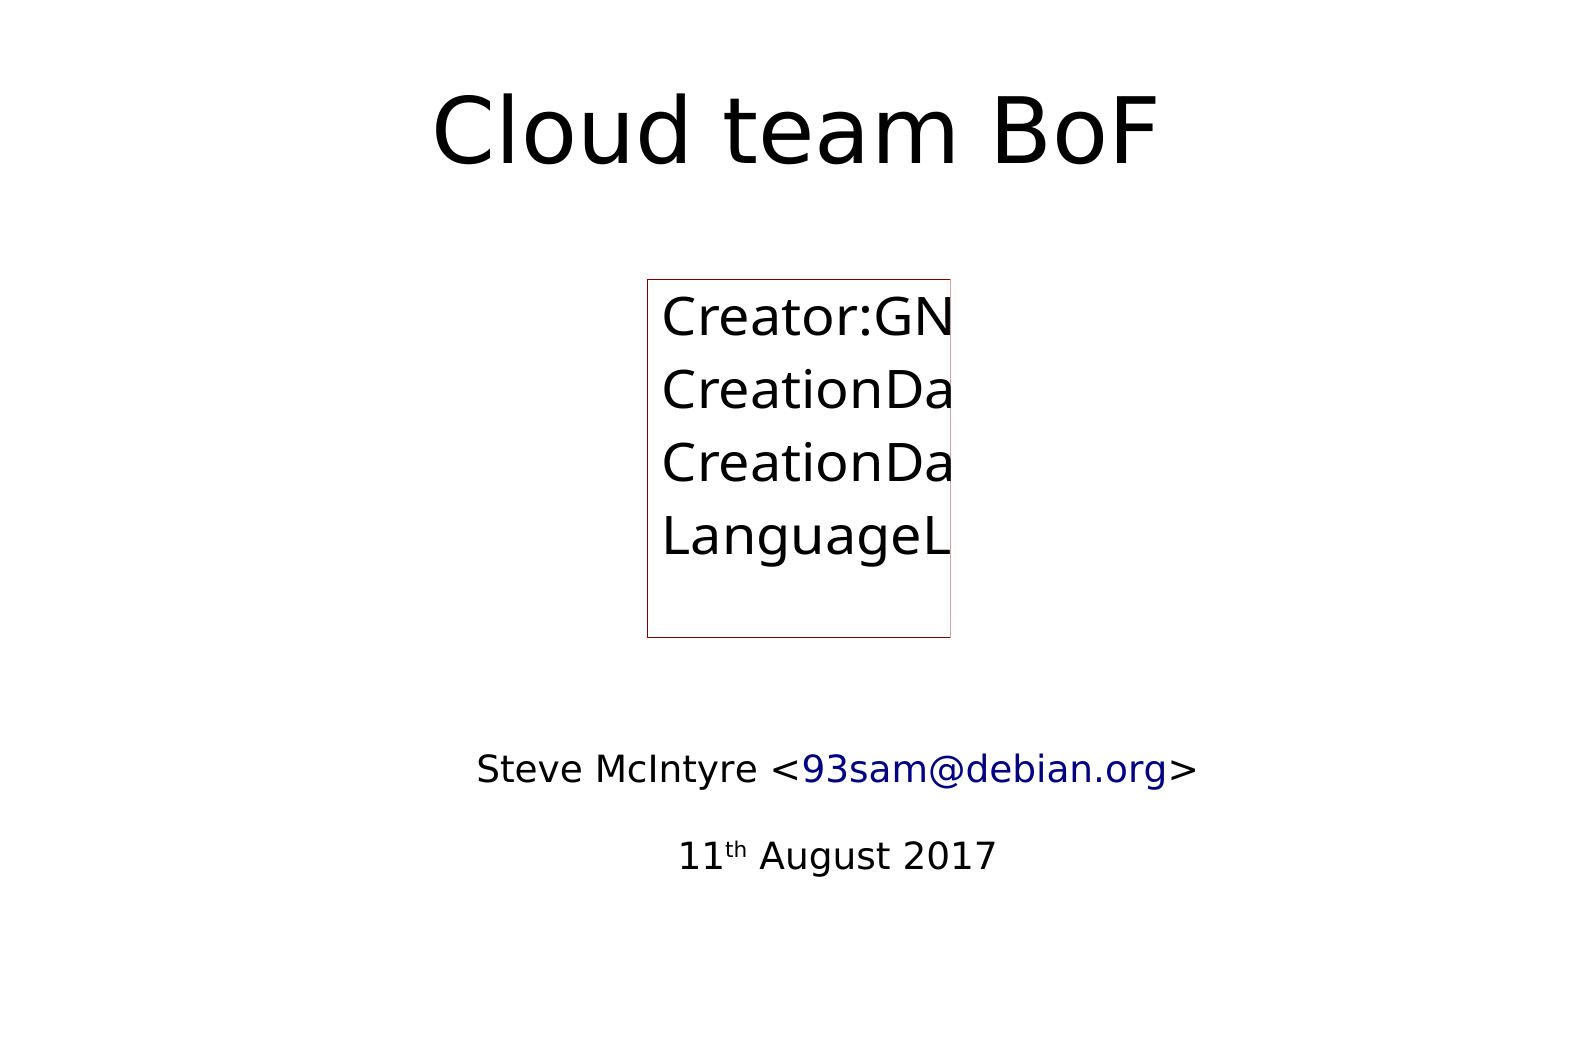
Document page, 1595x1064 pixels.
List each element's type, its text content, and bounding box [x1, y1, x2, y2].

subtitle Steve McIntyre <93sam@debian.org> 11th August 2017 [102, 562, 1538, 1064]
picture [644, 275, 951, 638]
title Cloud team BoF [79, 24, 1515, 239]
